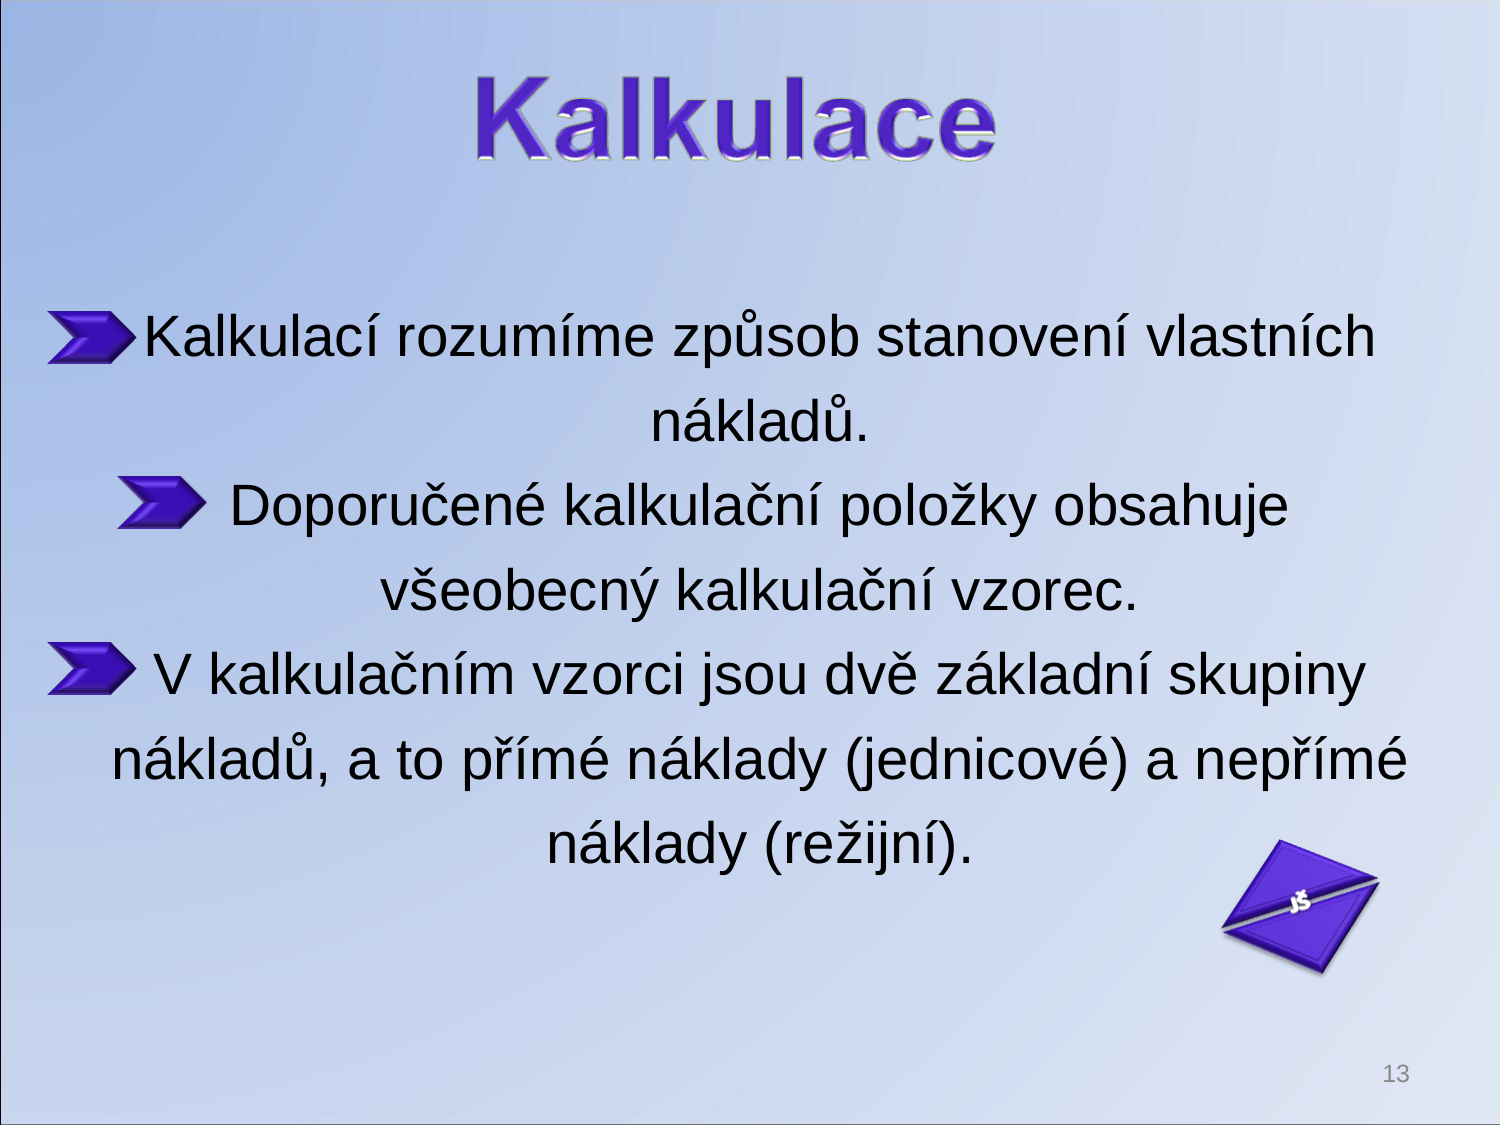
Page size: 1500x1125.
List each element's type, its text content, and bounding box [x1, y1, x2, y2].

picture [0, 0, 1500, 1125]
list Kalkulací rozumíme způsob stanovení vlastních nákladů. Doporučené kalkulační položky obsahuje všeobecný kalkulační vzorec. V kalkulačním vzorci jsou dvě základní skupiny nákladů, a to přímé náklady (jednicové) a nepřímé náklady (režijní). [76, 290, 1427, 953]
text_box <číslo> [1074, 1042, 1426, 1103]
